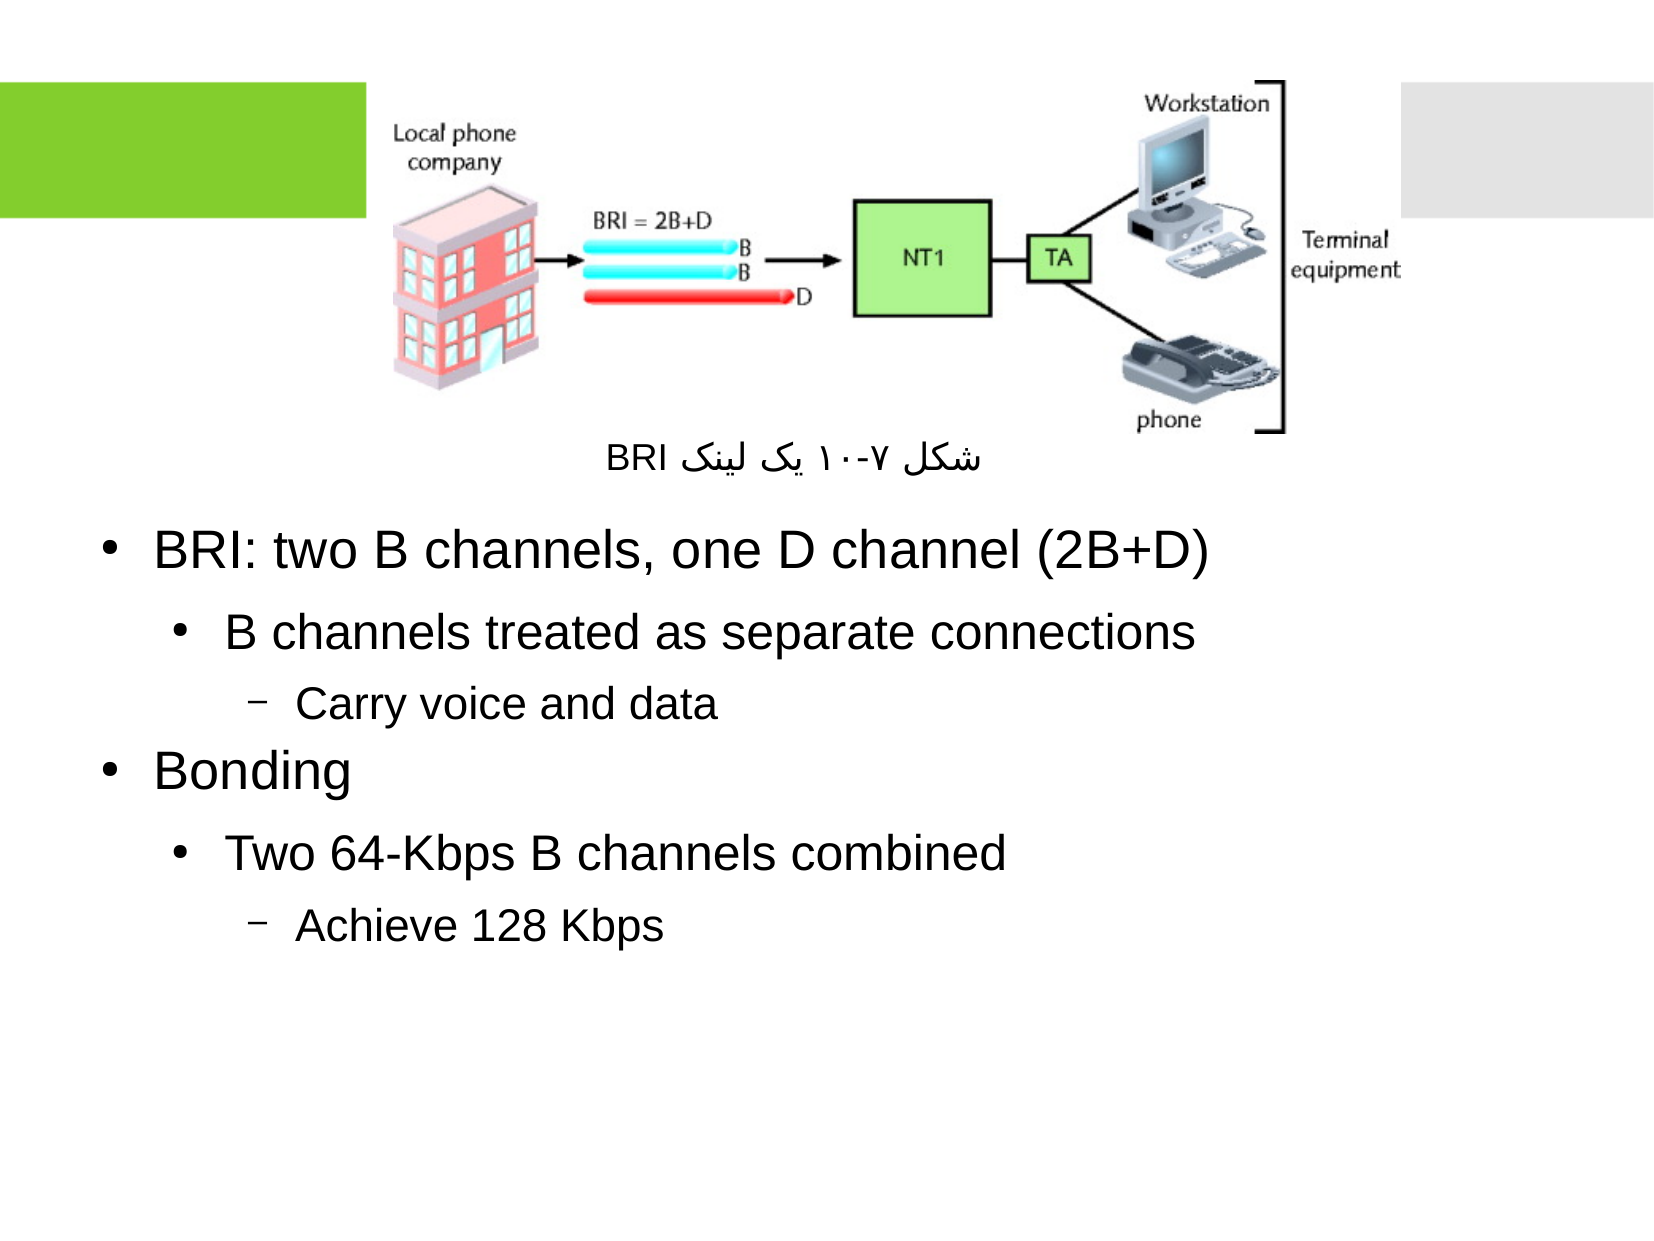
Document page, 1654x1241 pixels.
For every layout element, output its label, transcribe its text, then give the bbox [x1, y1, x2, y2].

list BRI: two B channels, one D channel (2B+D) B channels treated as separate connections Carry voice and data Bonding Two 64-Kbps B channels combined Achieve 128 Kbps [82, 525, 1571, 1109]
picture [0, 0, 1654, 1241]
text_box شکل ۷-۱۰ یک لینک BRI [570, 435, 1033, 486]
